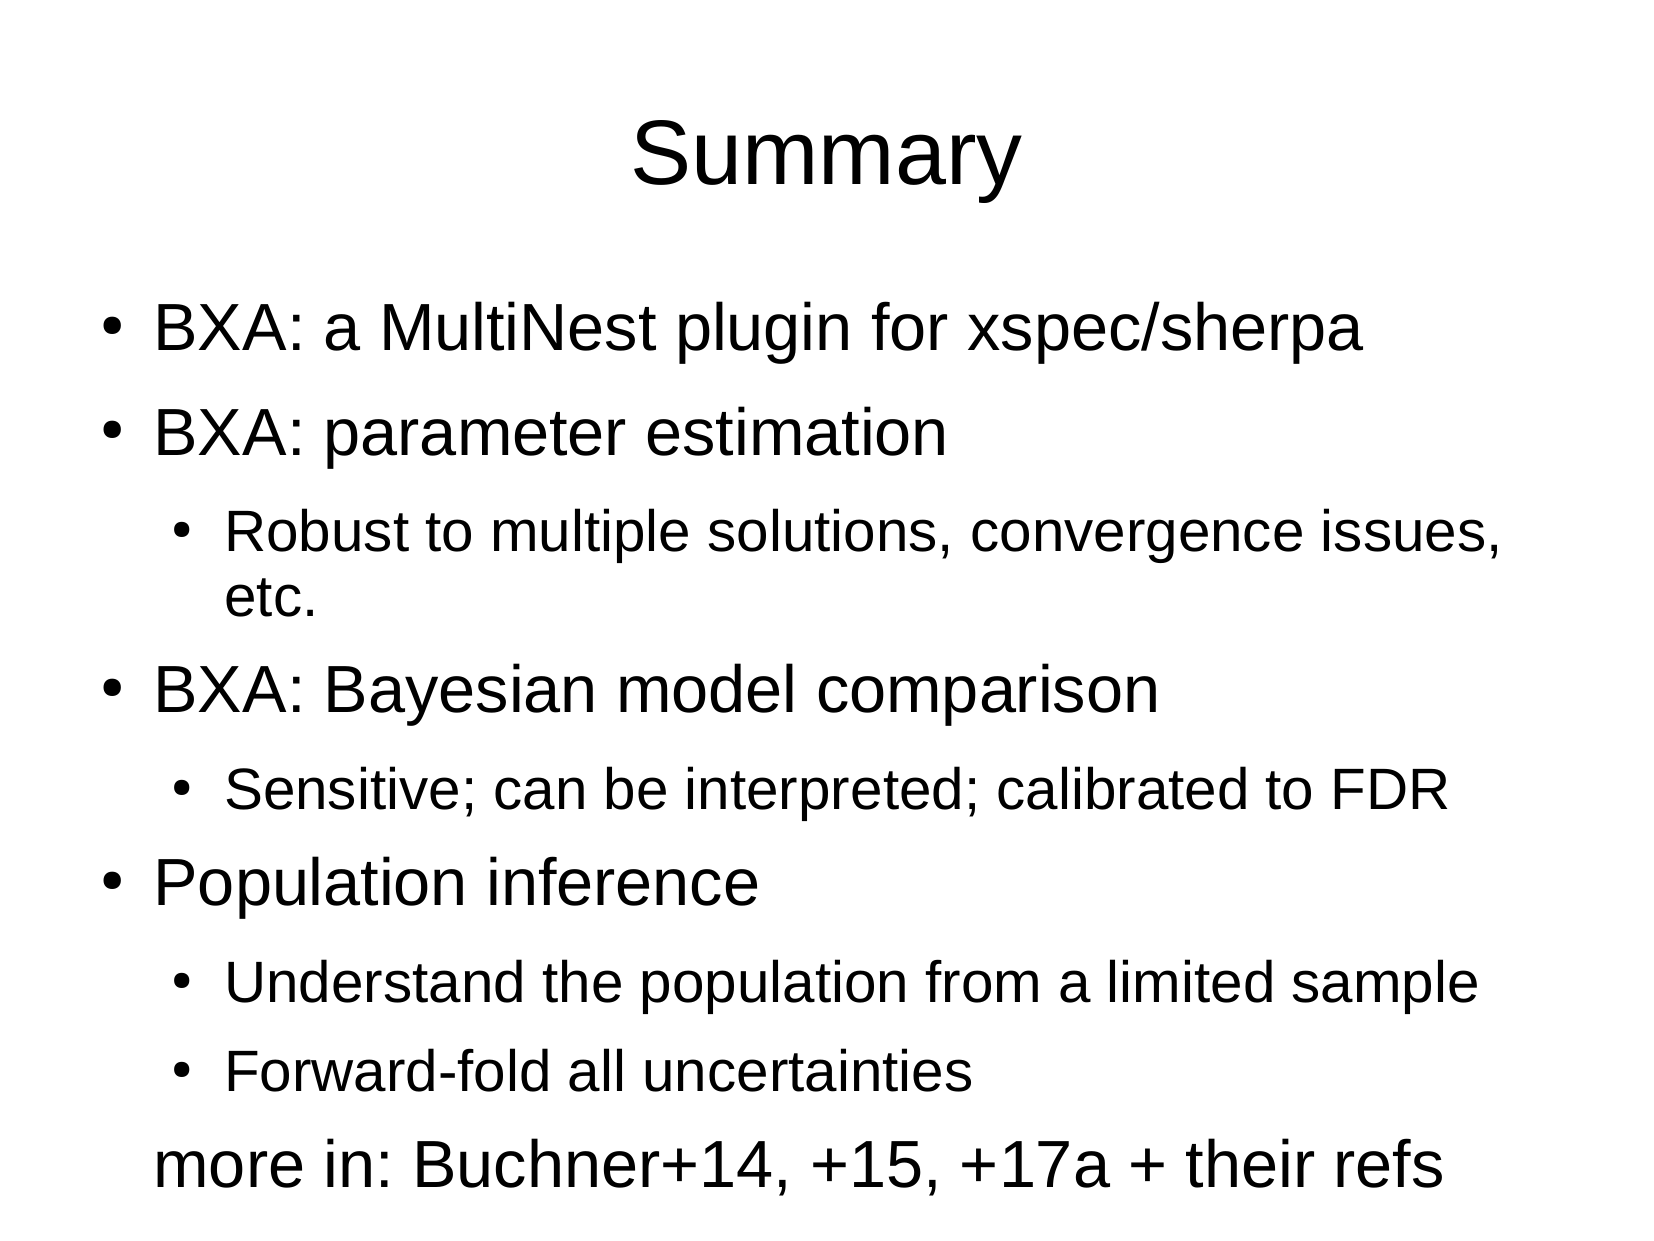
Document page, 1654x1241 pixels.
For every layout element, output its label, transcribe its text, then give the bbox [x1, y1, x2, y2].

title Summary [82, 49, 1571, 257]
list BXA: a MultiNest plugin for xspec/sherpa BXA: parameter estimation Robust to multiple solutions, convergence issues, etc. BXA: Bayesian model comparison Sensitive; can be interpreted; calibrated to FDR Population inference Understand the population from a limited sample Forward-fold all uncertainties more in: Buchner+14, +15, +17a + their refs [82, 290, 1571, 1203]
